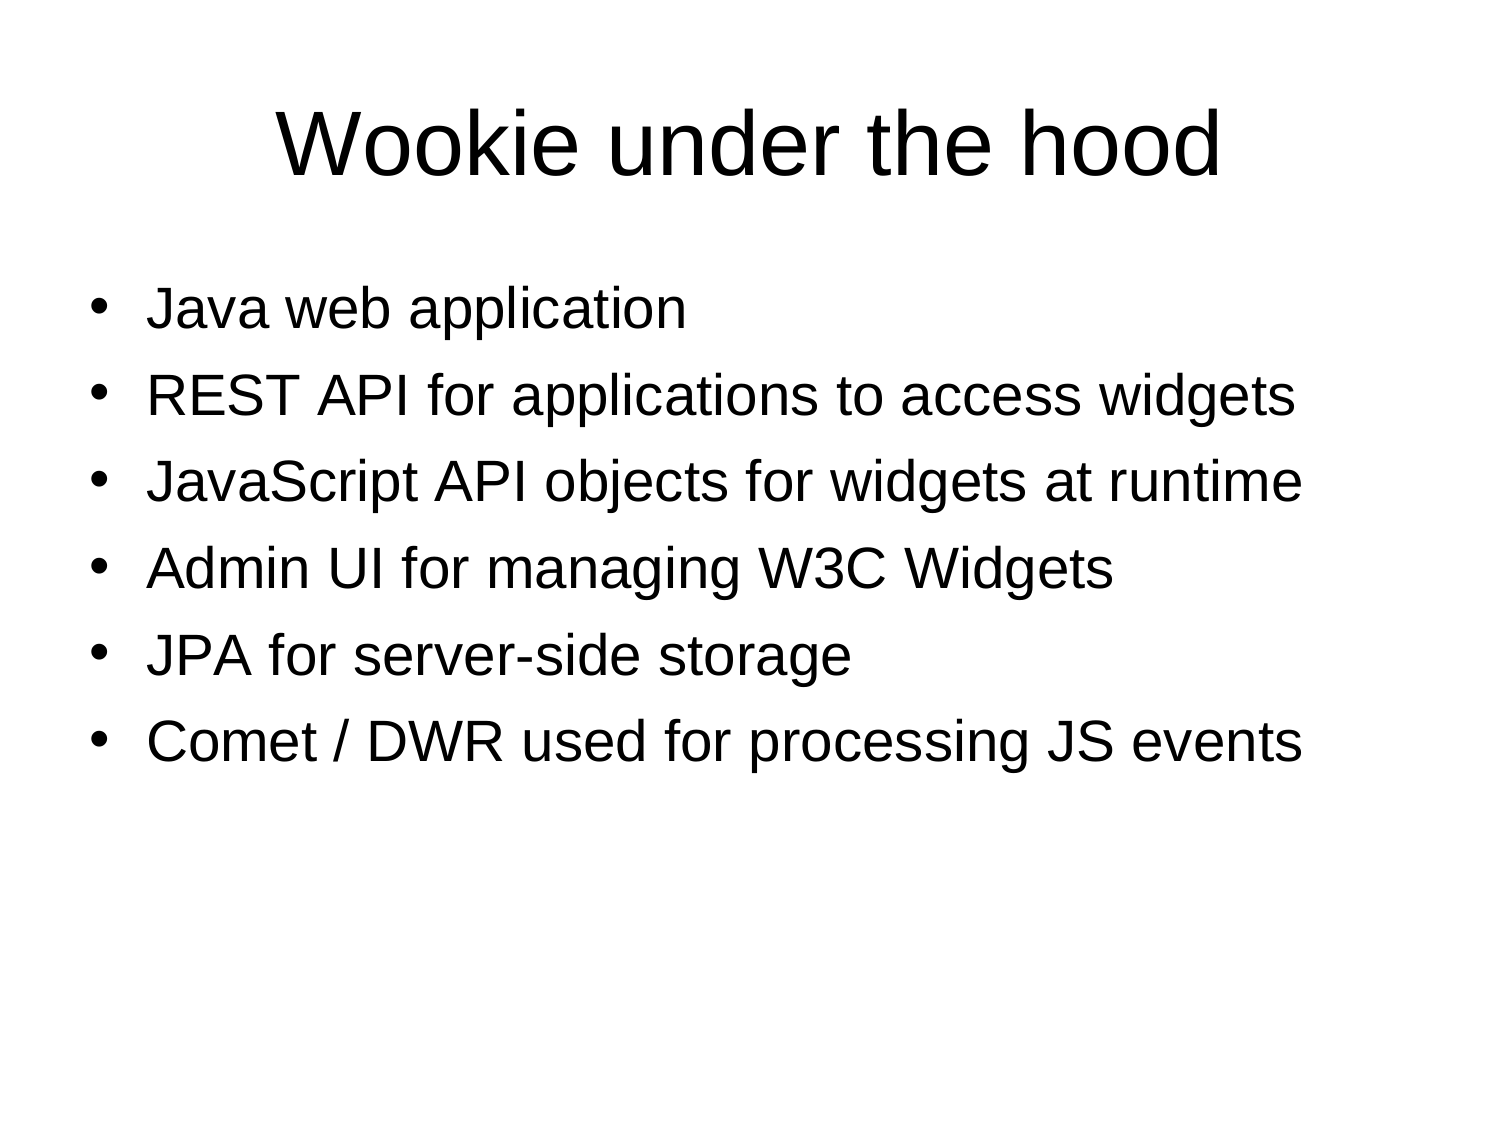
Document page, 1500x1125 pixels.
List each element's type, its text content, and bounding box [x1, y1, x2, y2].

title Wookie under the hood [75, 44, 1426, 233]
list Java web application REST API for applications to access widgets JavaScript API objects for widgets at runtime Admin UI for managing W3C Widgets JPA for server-side storage Comet / DWR used for processing JS events [75, 262, 1426, 1006]
